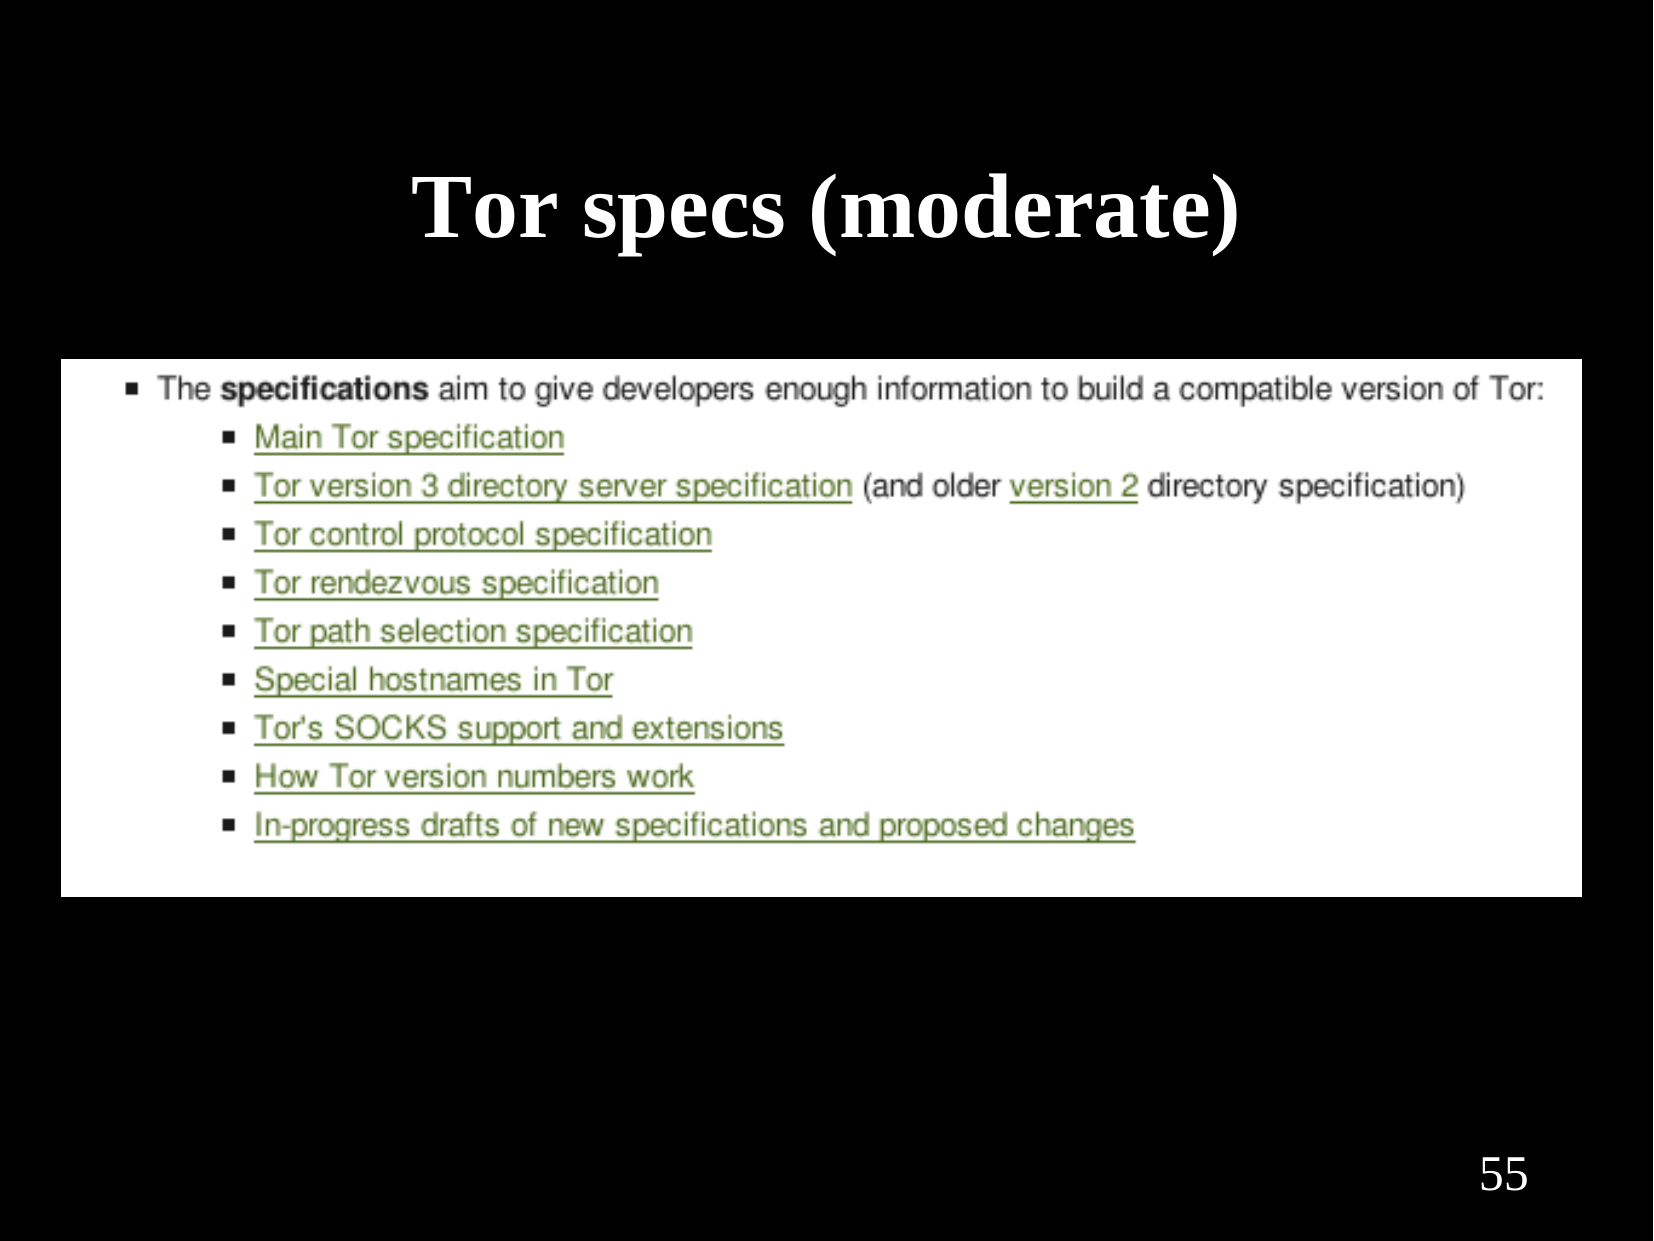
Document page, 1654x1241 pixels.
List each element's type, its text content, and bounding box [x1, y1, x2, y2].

picture [61, 359, 1582, 897]
title Tor specs (moderate) [121, 102, 1534, 311]
